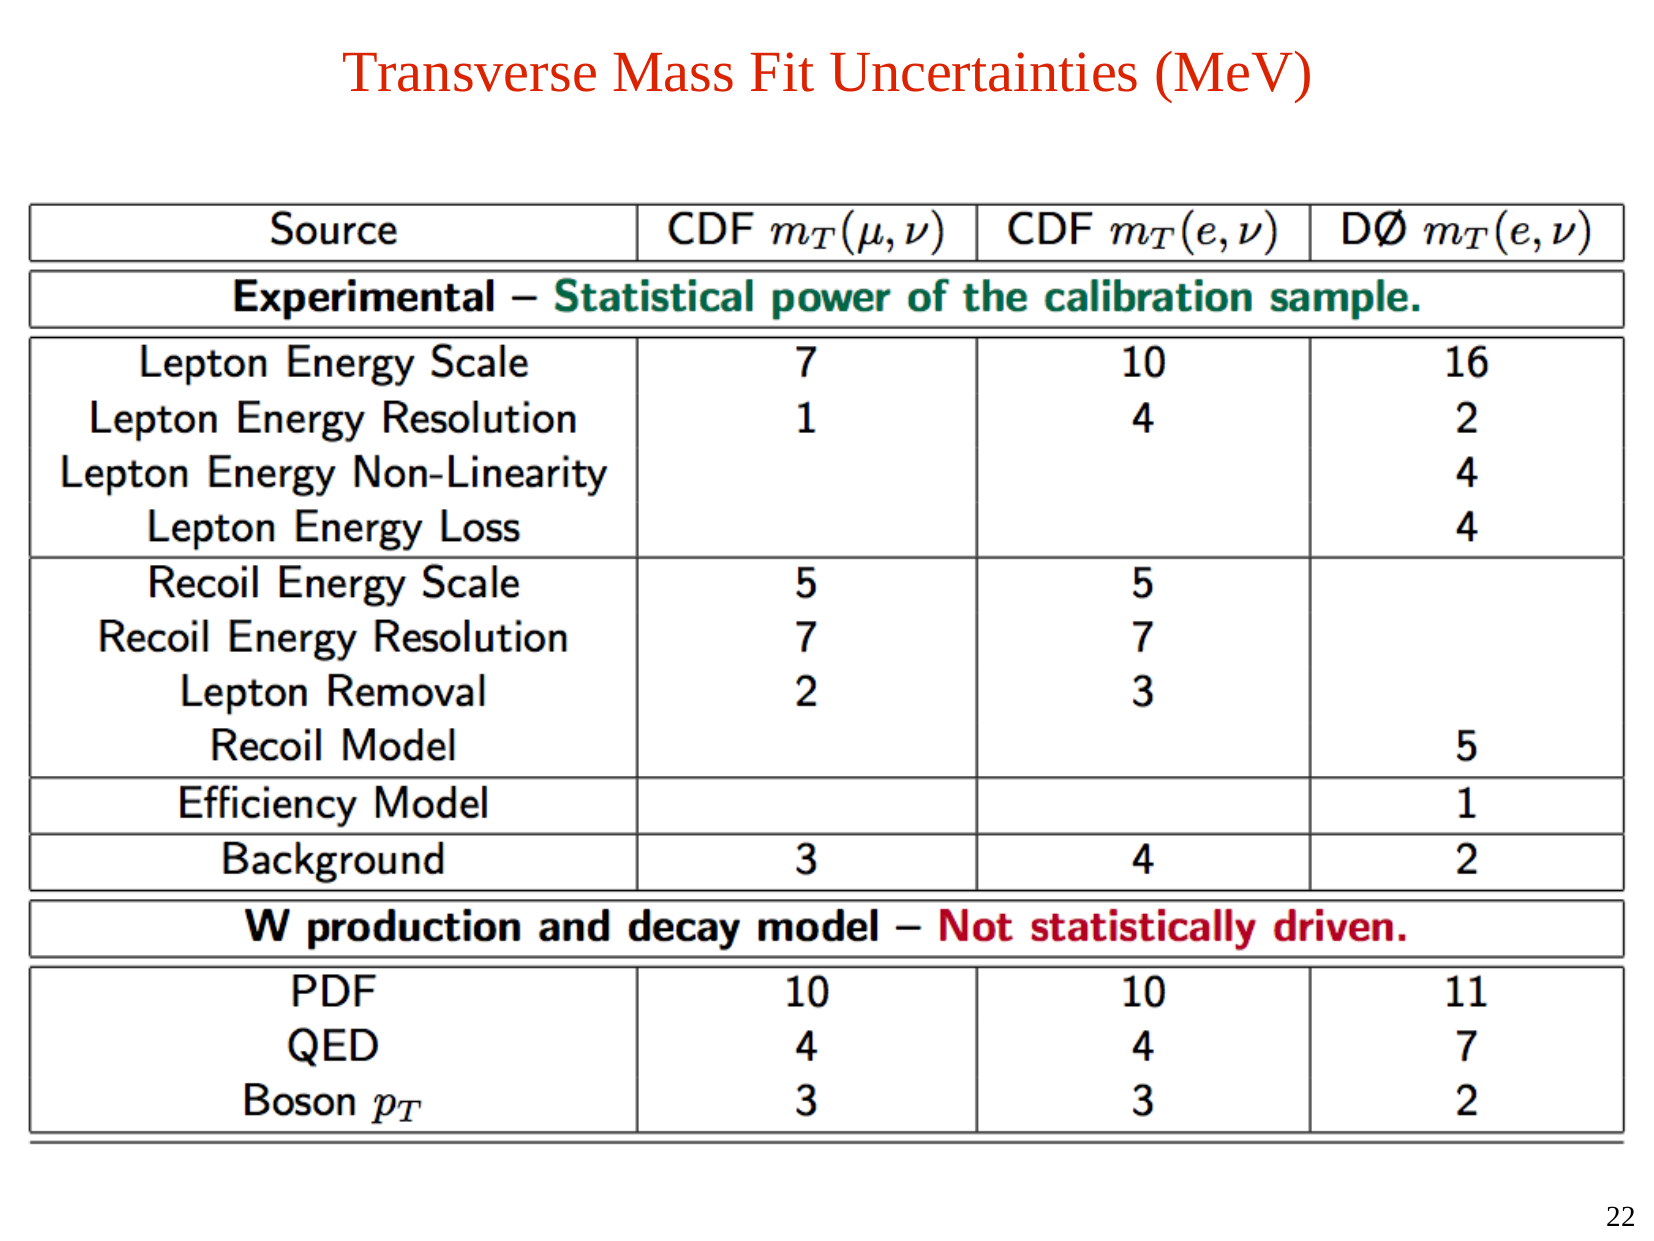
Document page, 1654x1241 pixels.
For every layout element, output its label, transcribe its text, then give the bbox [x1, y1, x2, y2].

picture [10, 174, 1647, 1157]
title Transverse Mass Fit Uncertainties (MeV) [121, 0, 1534, 125]
